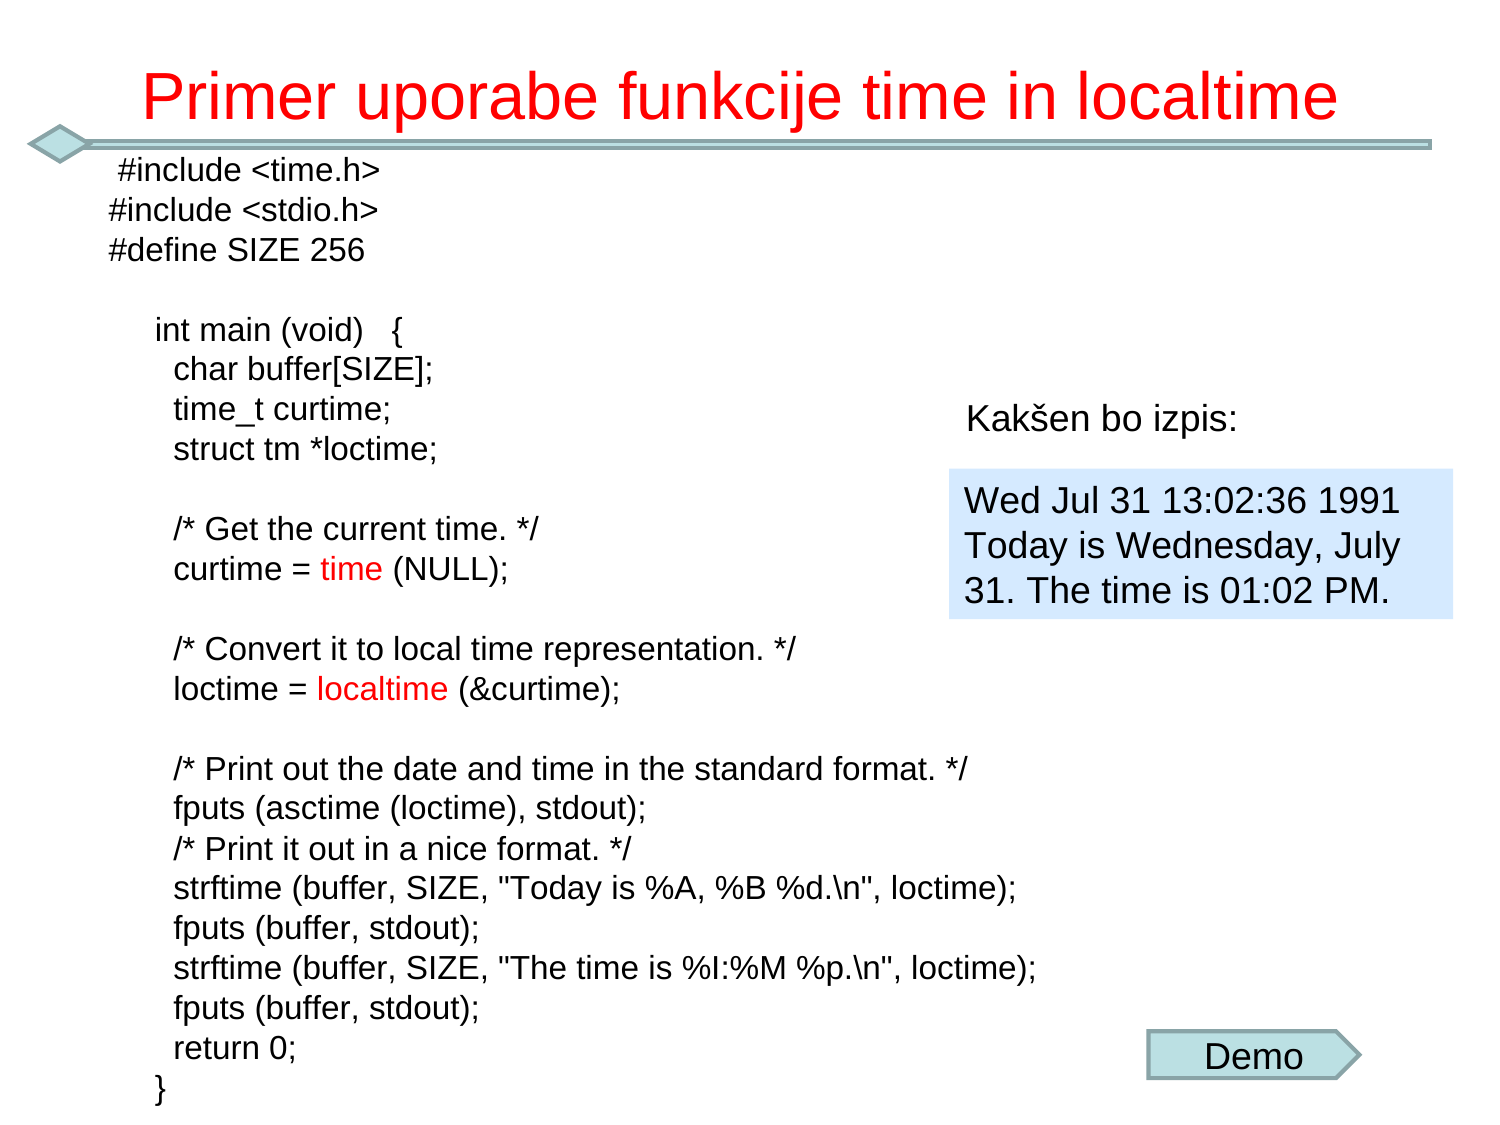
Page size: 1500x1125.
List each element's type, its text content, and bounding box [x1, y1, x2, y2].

text_box Kakšen bo izpis: [951, 386, 1254, 448]
title Primer uporabe funkcije time in localtime [75, 45, 1426, 141]
text_box Demo [1148, 1031, 1360, 1079]
text_box Wed Jul 31 13:02:36 1991 Today is Wednesday, July 31. The time is 01:02 PM. [949, 468, 1454, 620]
text_box #include <time.h> #include <stdio.h> #define SIZE 256 int main (void) { char buffer[SIZE]; time_t curtime; struct tm *loctime; /* Get the current time. */ curtime = time (NULL); /* Convert it to local time representation. */ loctime = localtime (&curtime); /* Print out the date and time in the standard format. */ fputs (asctime (loctime), stdout); /* Print it out in a nice format. */ strftime (buffer, SIZE, "Today is %A, %B %d.\n", loctime); fputs (buffer, stdout); strftime (buffer, SIZE, "The time is %I:%M %p.\n", loctime); fputs (buffer, stdout); return 0; } [93, 140, 1454, 1114]
